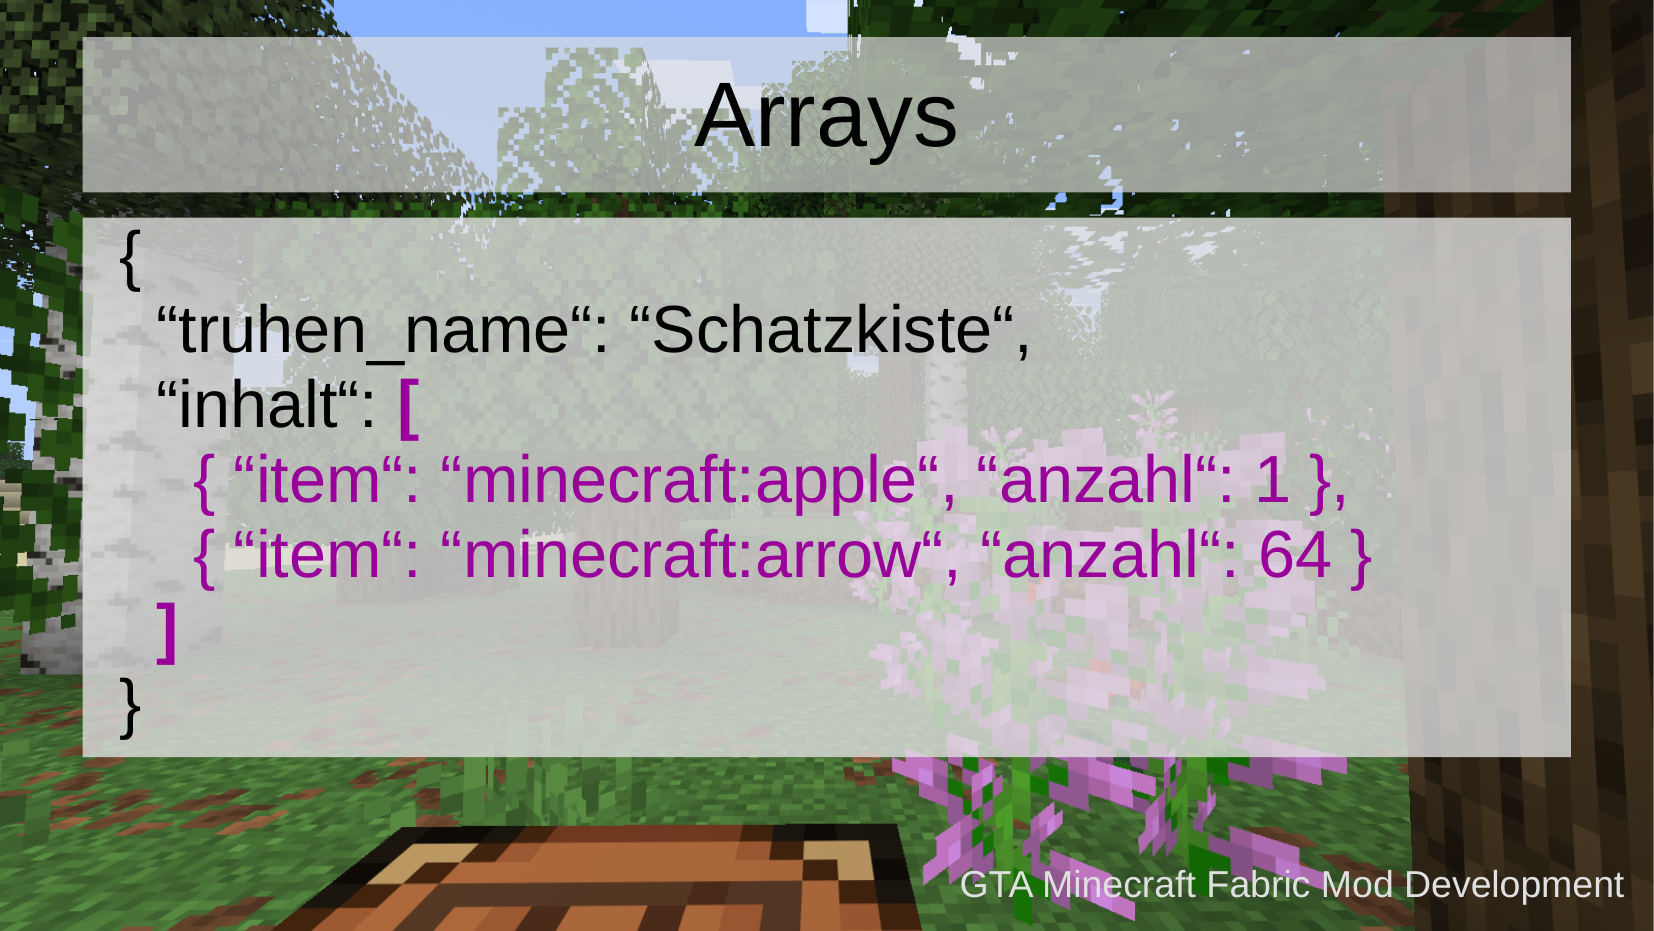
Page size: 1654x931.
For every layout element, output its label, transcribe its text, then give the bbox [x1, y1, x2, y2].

title Arrays [82, 37, 1571, 193]
list { “truhen_name“: “Schatzkiste“, “inhalt“: [ { “item“: “minecraft:apple“, “anzahl“: 1 }, { “item“: “minecraft:arrow“, “anzahl“: 64 } ] } [82, 217, 1571, 758]
picture [0, 0, 1654, 931]
